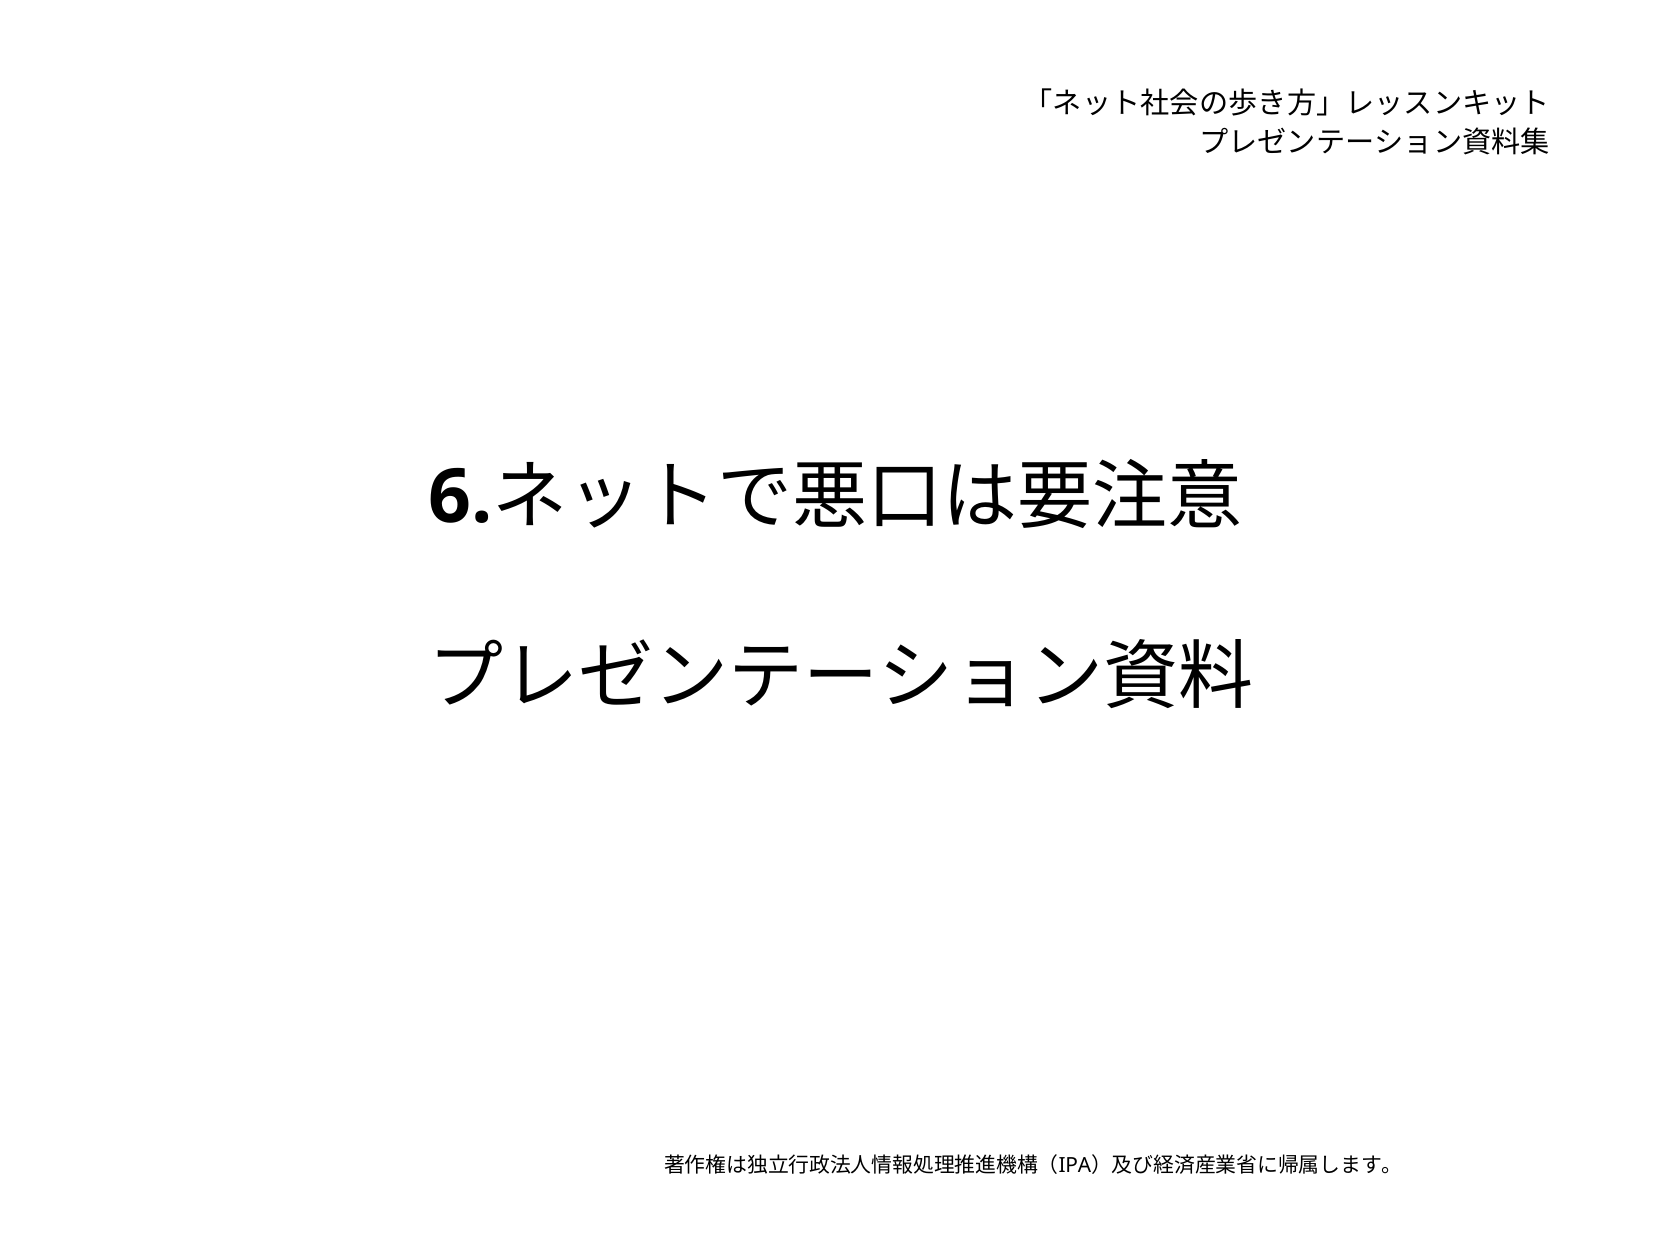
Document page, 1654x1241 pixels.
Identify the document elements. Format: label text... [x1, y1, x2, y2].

text_box 著作権は独立行政法人情報処理推進機構（IPA）及び経済産業省に帰属します。 [649, 1145, 1536, 1186]
text_box 6.ネットで悪口は要注意 プレゼンテーション資料 [413, 442, 1329, 729]
text_box 「ネット社会の歩き方」レッスンキット プレゼンテーション資料集 [1003, 74, 1566, 169]
